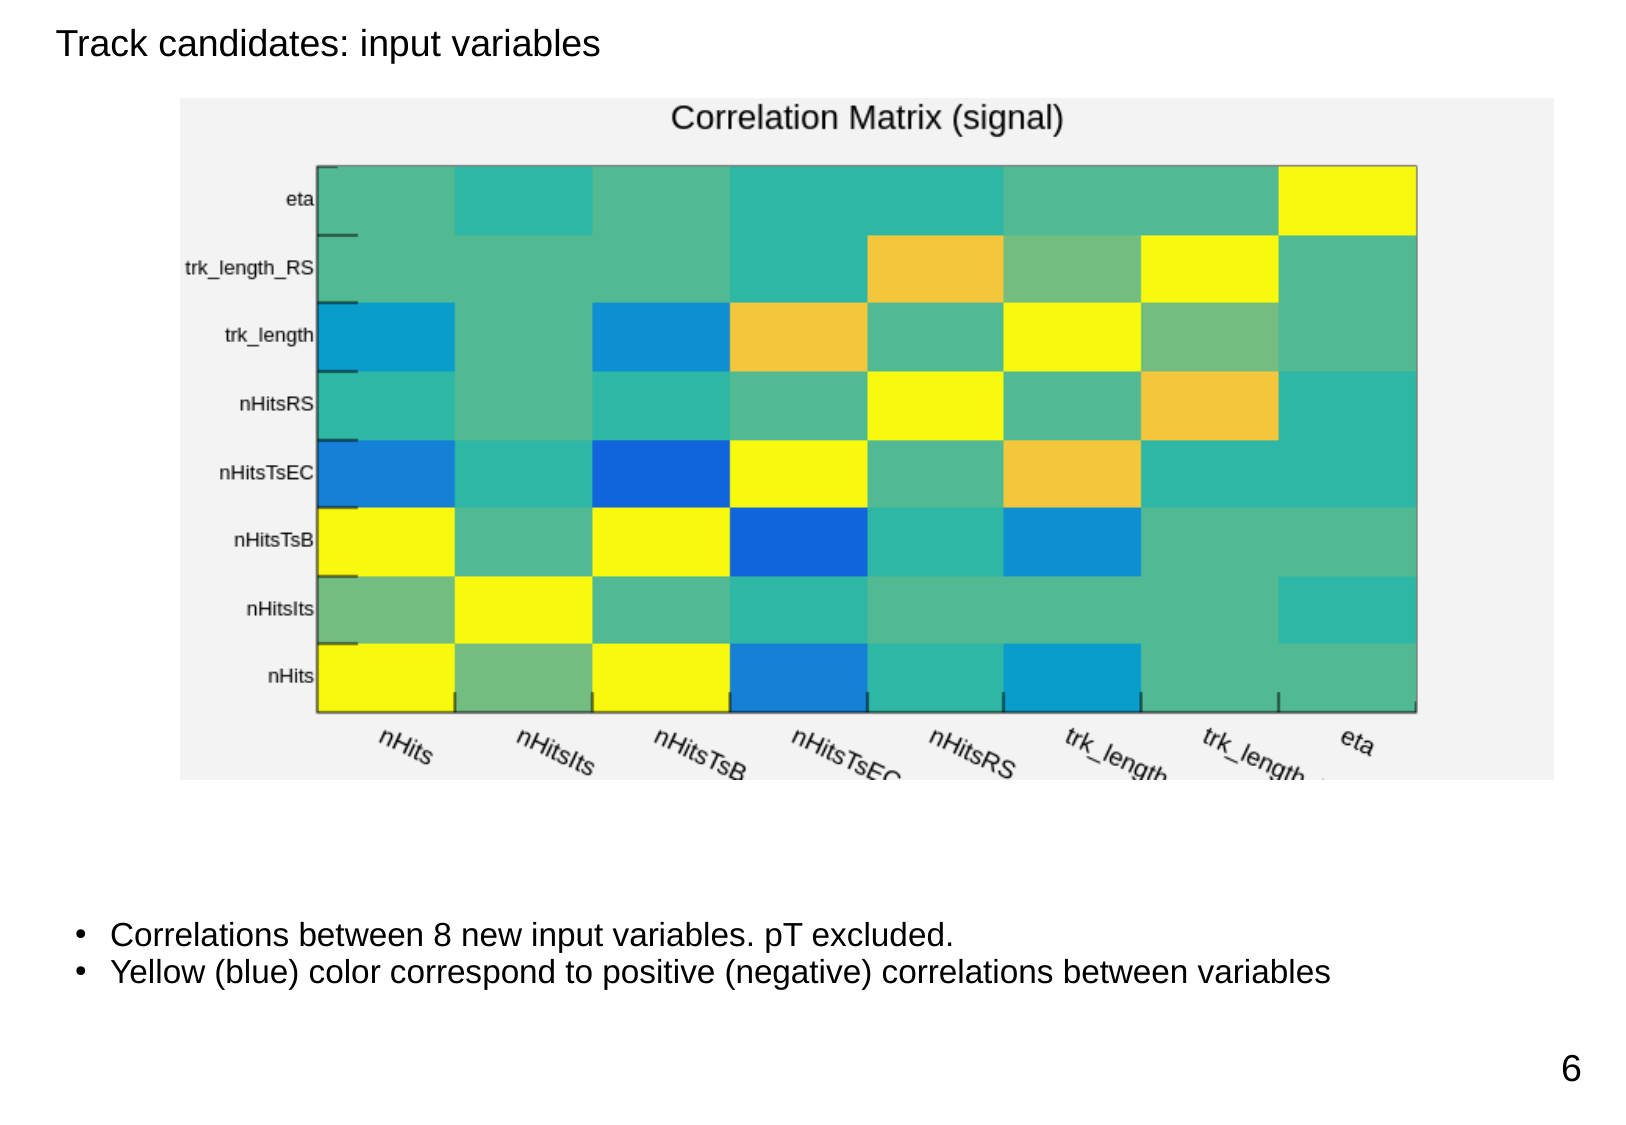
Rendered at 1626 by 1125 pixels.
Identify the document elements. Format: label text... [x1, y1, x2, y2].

text_box <number> [1546, 1039, 1625, 1111]
picture [180, 98, 1554, 781]
text_box Track candidates: input variables [40, 15, 617, 72]
text_box Correlations between 8 new input variables. pT excluded. Yellow (blue) color correspond to positive (negative) correlations between variables [60, 909, 1488, 1051]
